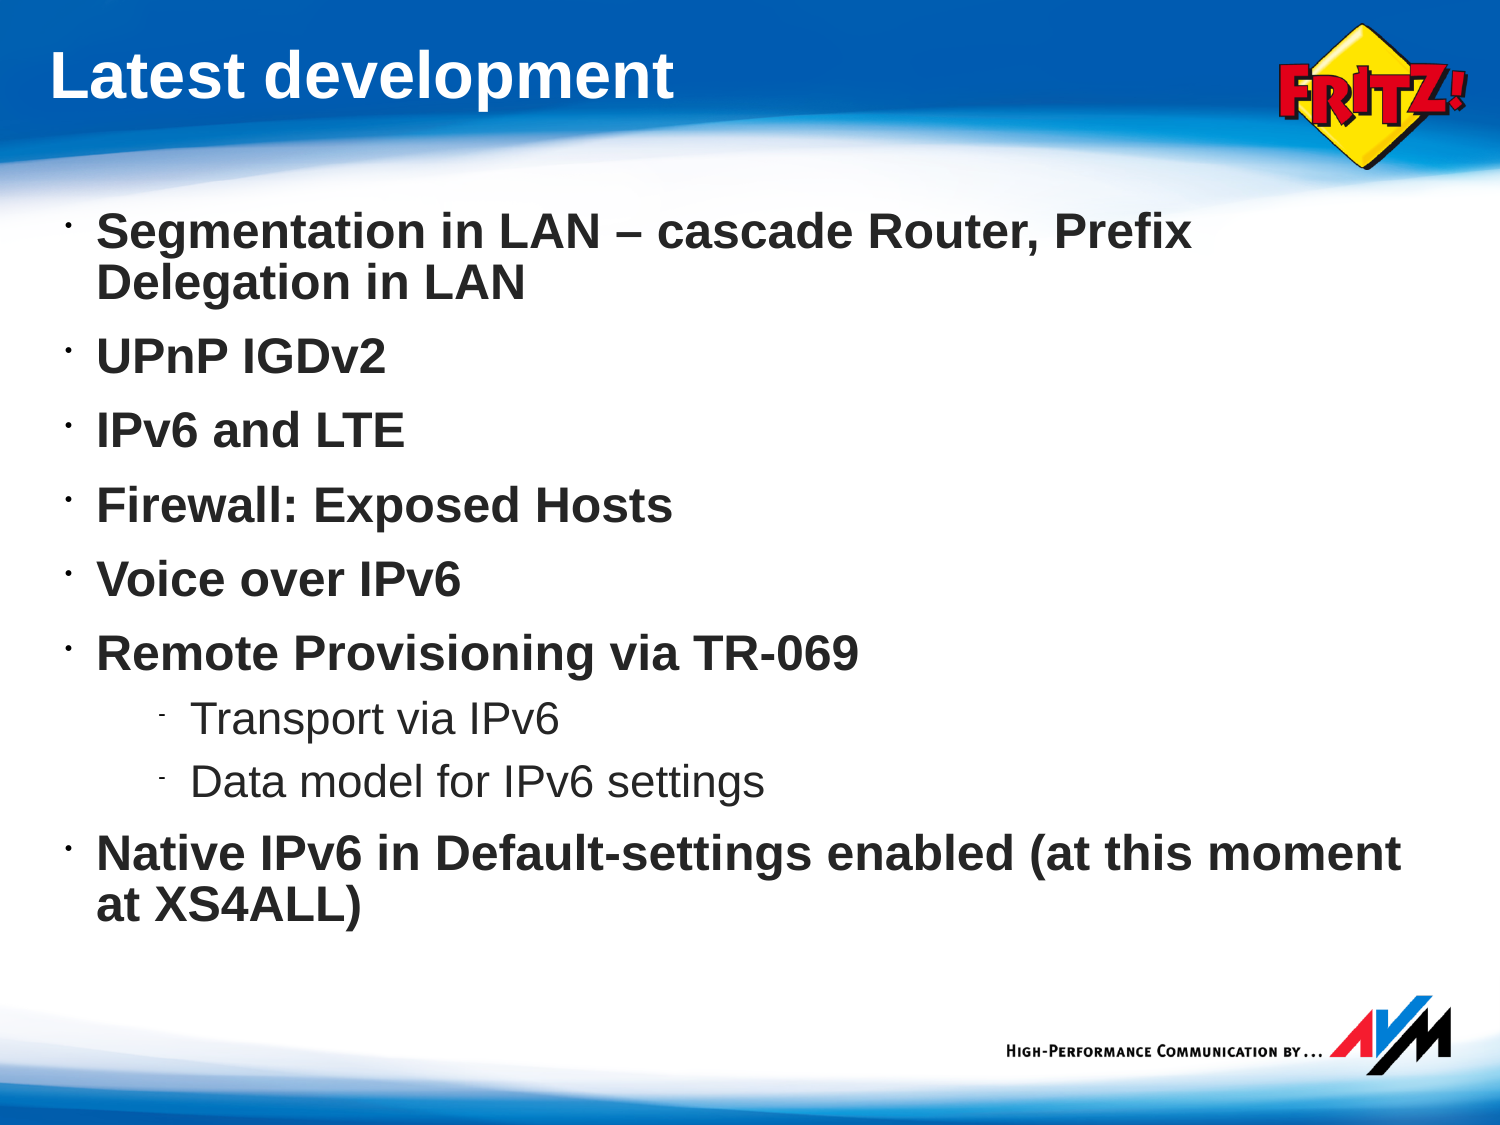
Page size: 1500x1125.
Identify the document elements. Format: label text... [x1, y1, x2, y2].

list Segmentation in LAN – cascade Router, Prefix Delegation in LAN UPnP IGDv2 IPv6 and LTE Firewall: Exposed Hosts Voice over IPv6 Remote Provisioning via TR-069 Transport via IPv6 Data model for IPv6 settings Native IPv6 in Default-settings enabled (at this moment at XS4ALL) [50, 200, 1450, 988]
picture [0, 976, 1500, 1125]
picture [0, 0, 1500, 263]
title Latest development [34, 24, 1443, 119]
